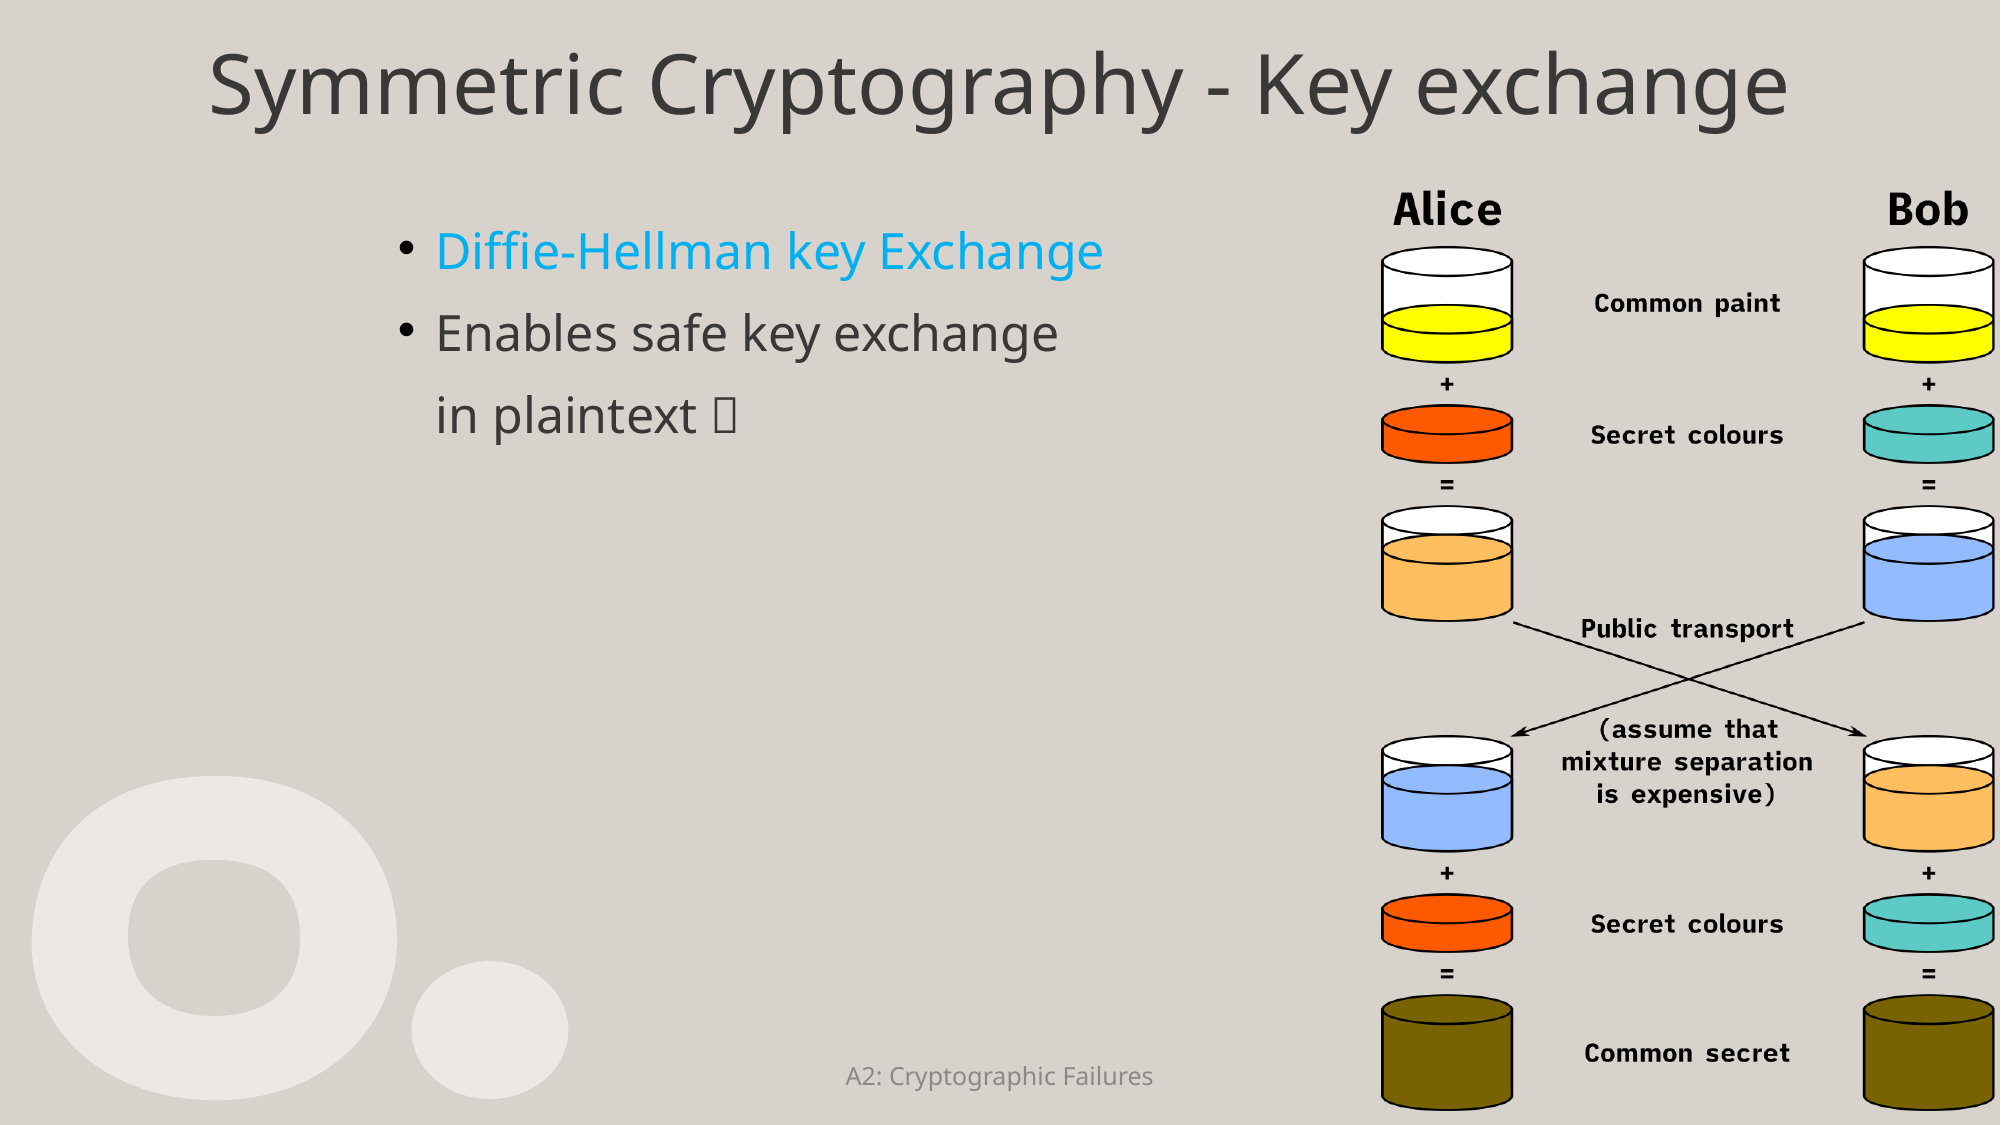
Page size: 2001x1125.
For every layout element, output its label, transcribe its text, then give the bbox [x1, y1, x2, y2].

title Symmetric Cryptography - Key exchange [0, 19, 2000, 148]
picture [1381, 189, 1995, 1111]
list Diffie-Hellman key Exchange Enables safe key exchange in plaintext 🤯 [382, 212, 1381, 981]
text_box A2: Cryptographic Failures [662, 1045, 1338, 1106]
